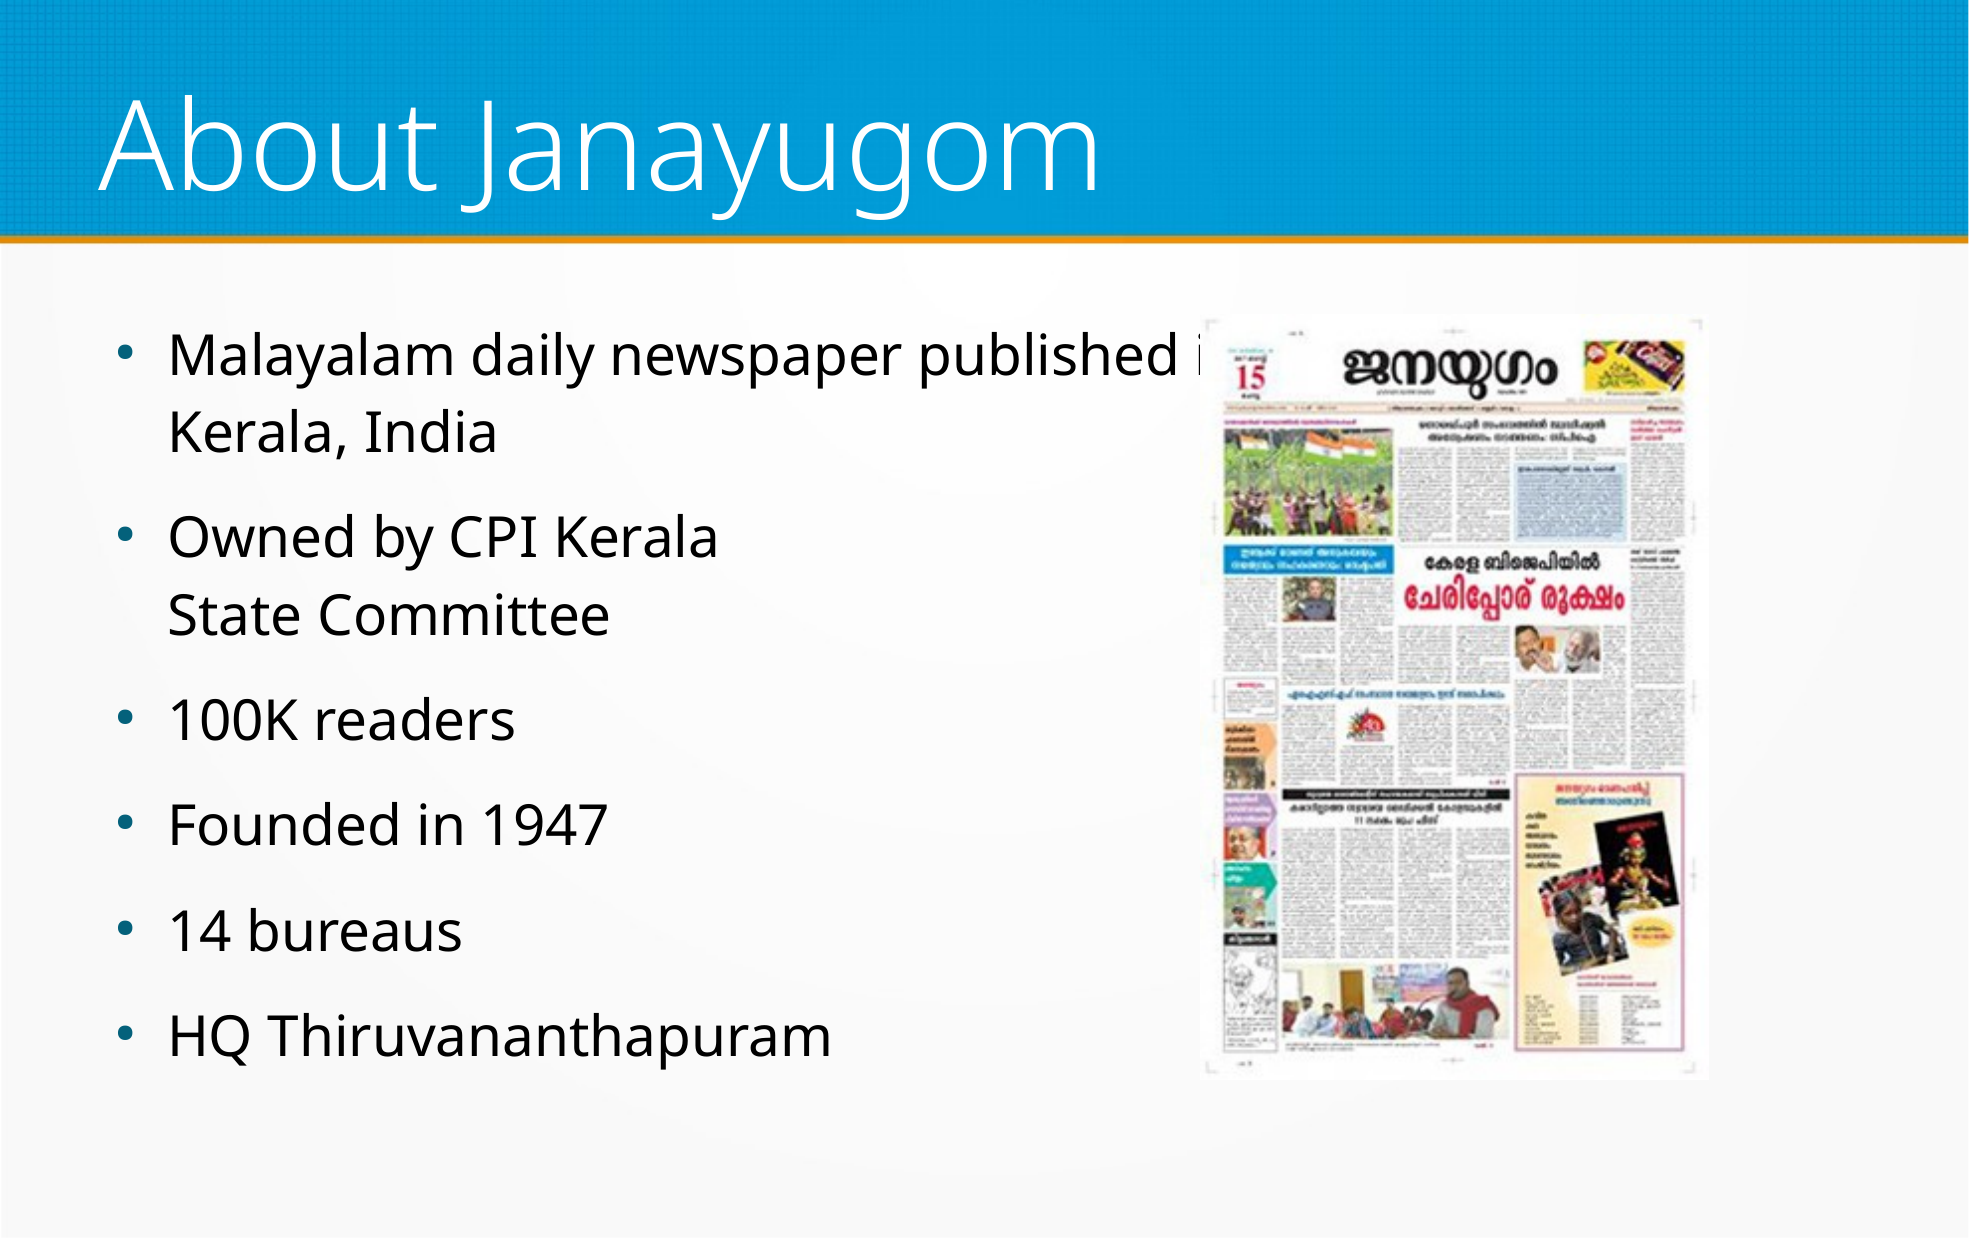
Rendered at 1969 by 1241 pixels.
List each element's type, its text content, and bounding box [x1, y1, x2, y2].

list Malayalam daily newspaper published in Kerala, India Owned by CPI Kerala State Committee 100K readers Founded in 1947 14 bureaus HQ Thiruvananthapuram [98, 315, 1200, 1081]
picture [0, 233, 1969, 1241]
title About Janayugom [98, 19, 1870, 227]
